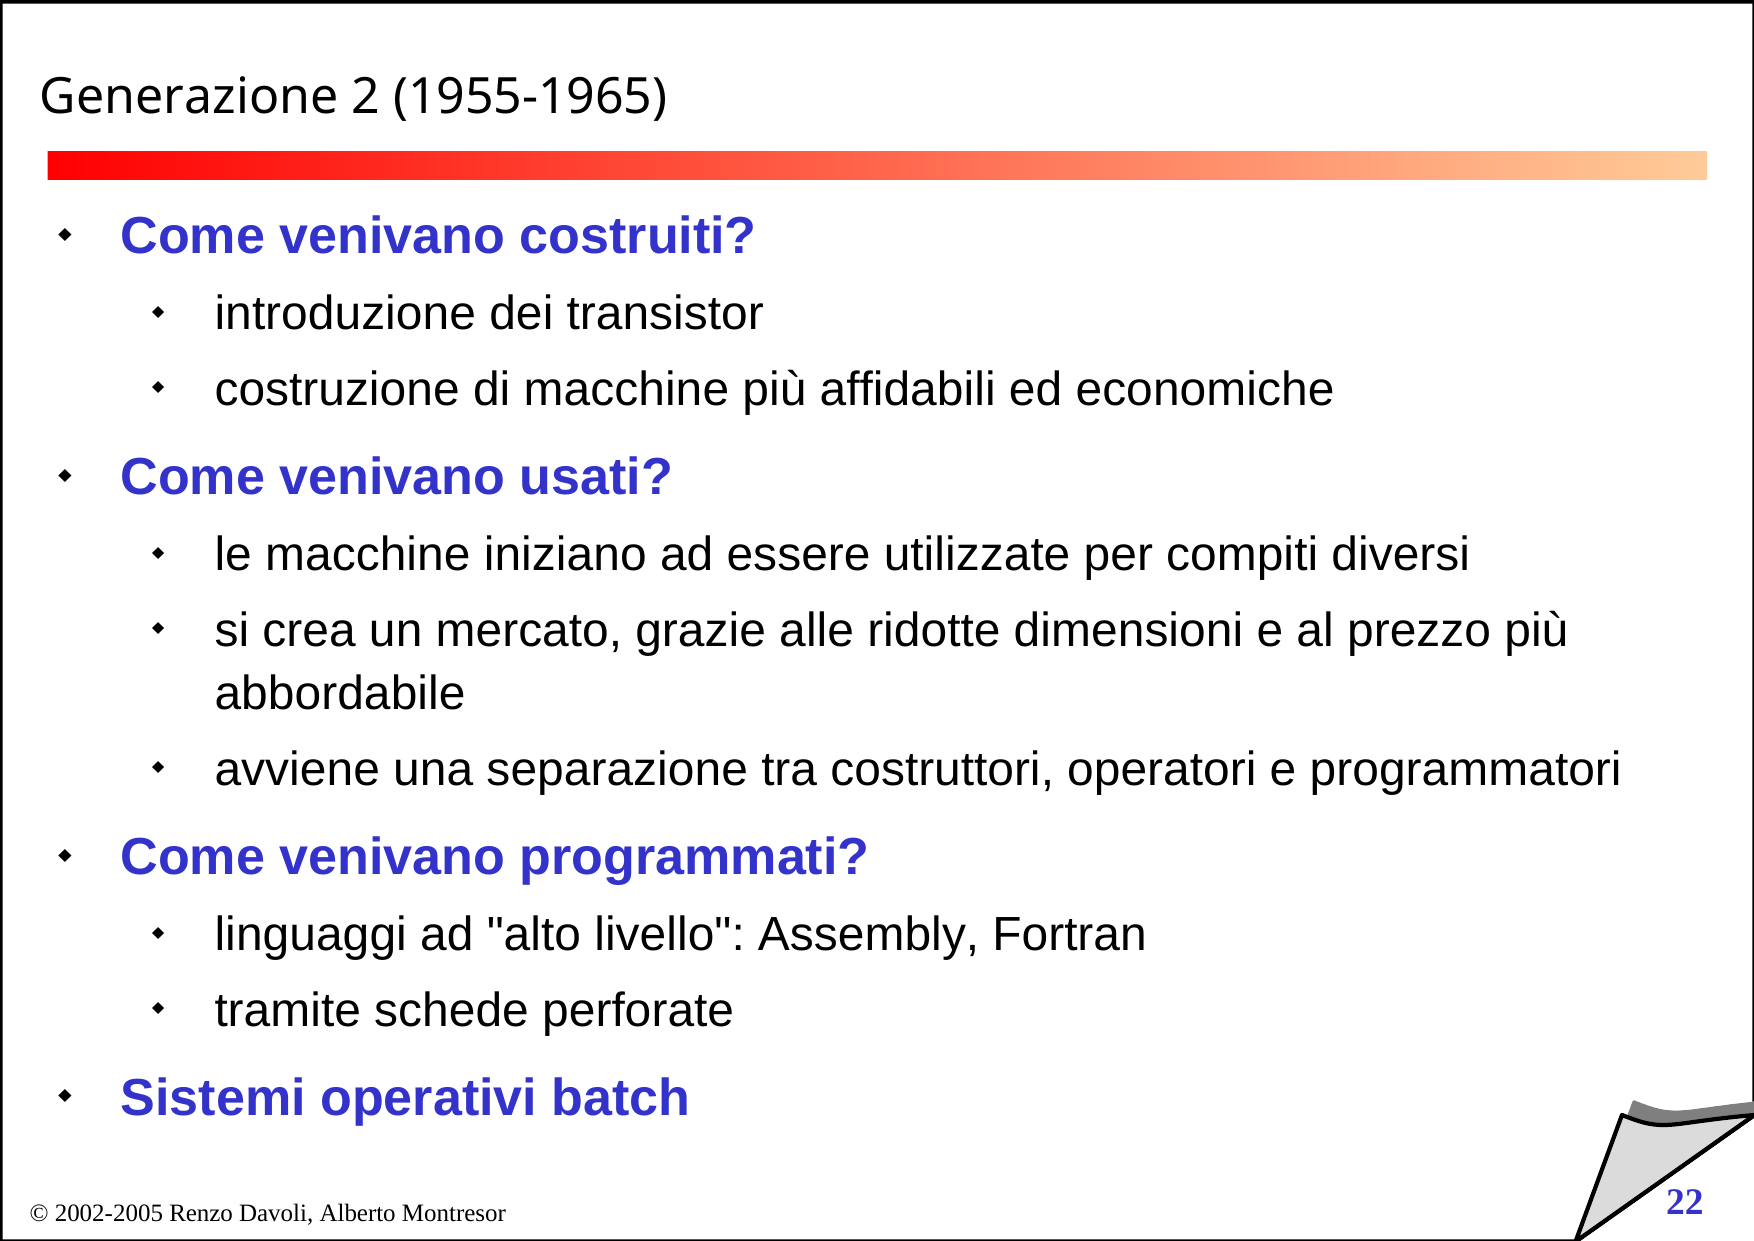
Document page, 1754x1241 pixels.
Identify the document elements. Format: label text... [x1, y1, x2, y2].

list Come venivano costruiti? introduzione dei transistor costruzione di macchine più affidabili ed economiche Come venivano usati? le macchine iniziano ad essere utilizzate per compiti diversi si crea un mercato, grazie alle ridotte dimensioni e al prezzo più abbordabile avviene una separazione tra costruttori, operatori e programmatori Come venivano programmati? linguaggi ad "alto livello": Assembly, Fortran tramite schede perforate Sistemi operativi batch [58, 206, 1696, 1241]
title Generazione 2 (1955-1965) [40, 49, 1713, 144]
